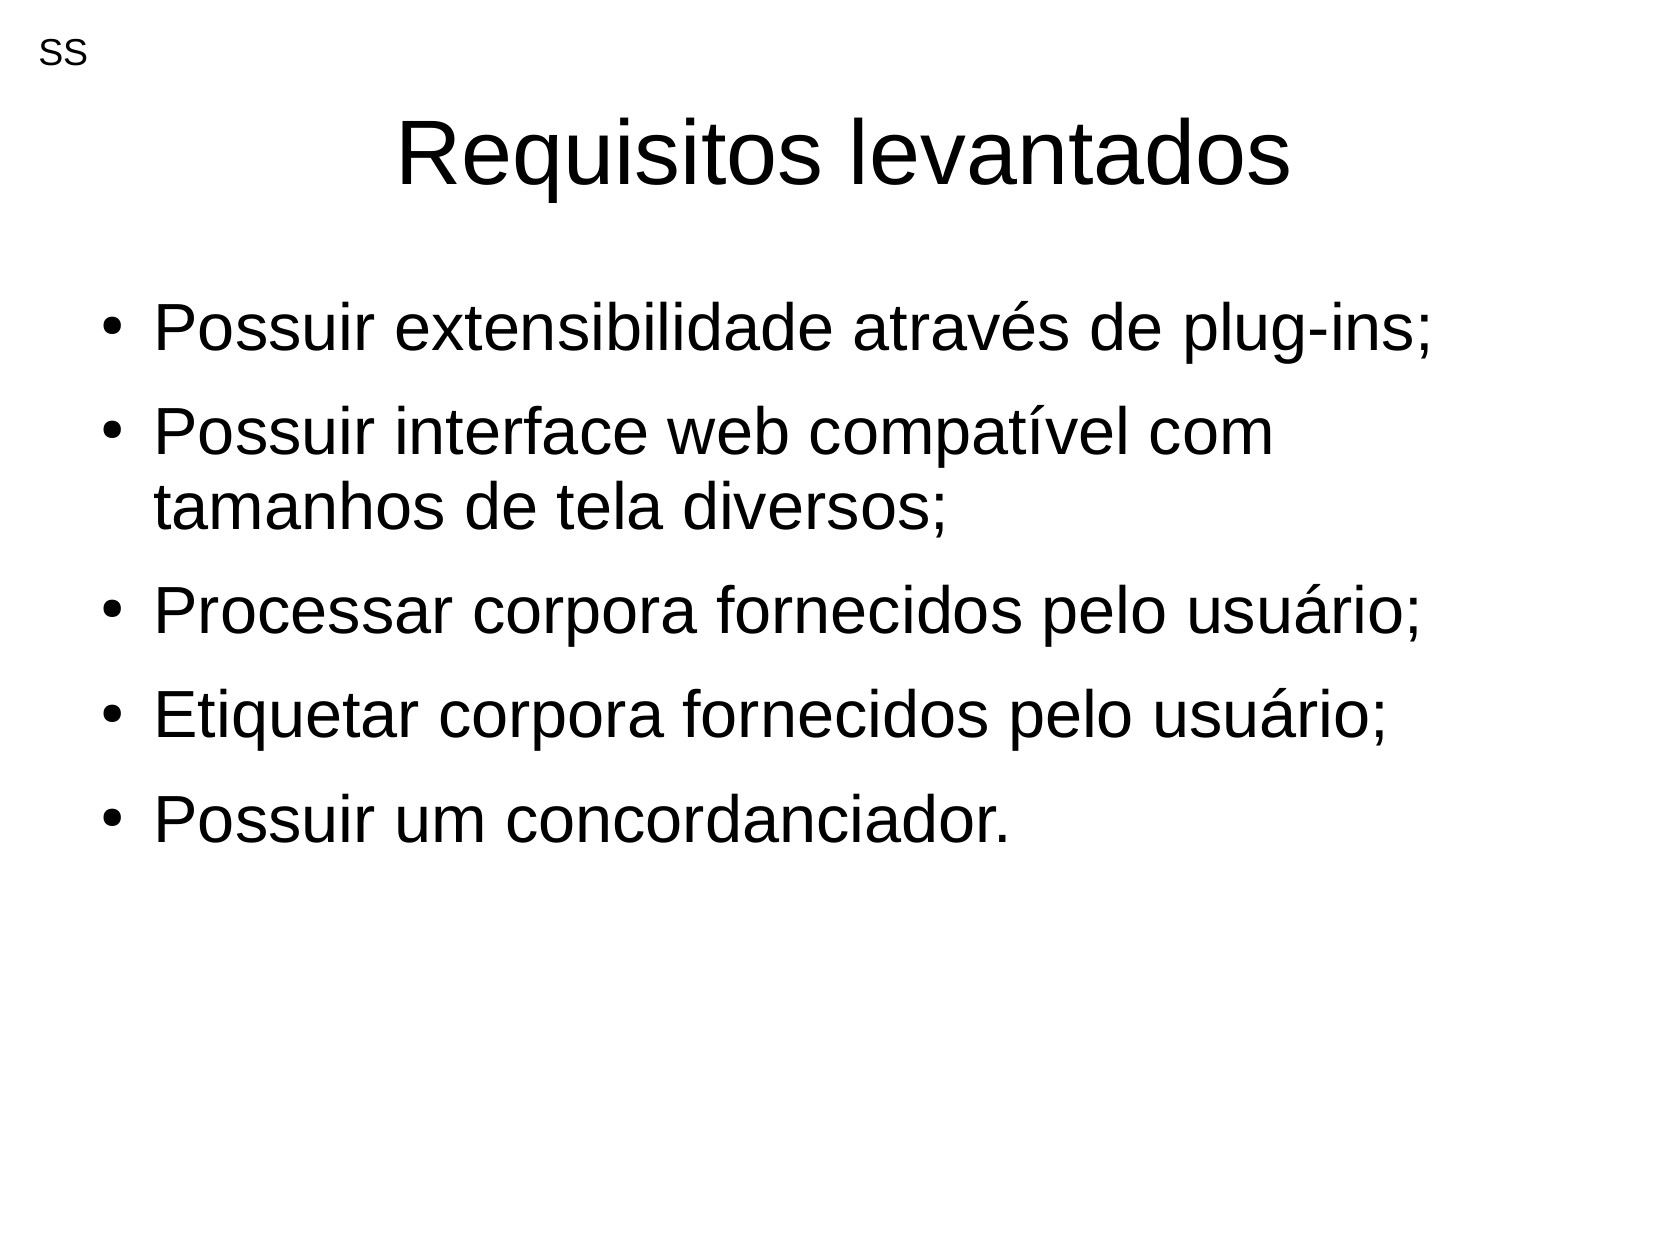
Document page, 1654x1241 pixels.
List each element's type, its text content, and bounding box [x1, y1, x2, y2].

text_box SS [23, 23, 104, 81]
title Requisitos levantados [82, 49, 1571, 257]
list Possuir extensibilidade através de plug-ins; Possuir interface web compatível com tamanhos de tela diversos; Processar corpora fornecidos pelo usuário; Etiquetar corpora fornecidos pelo usuário; Possuir um concordanciador. [82, 290, 1571, 1010]
